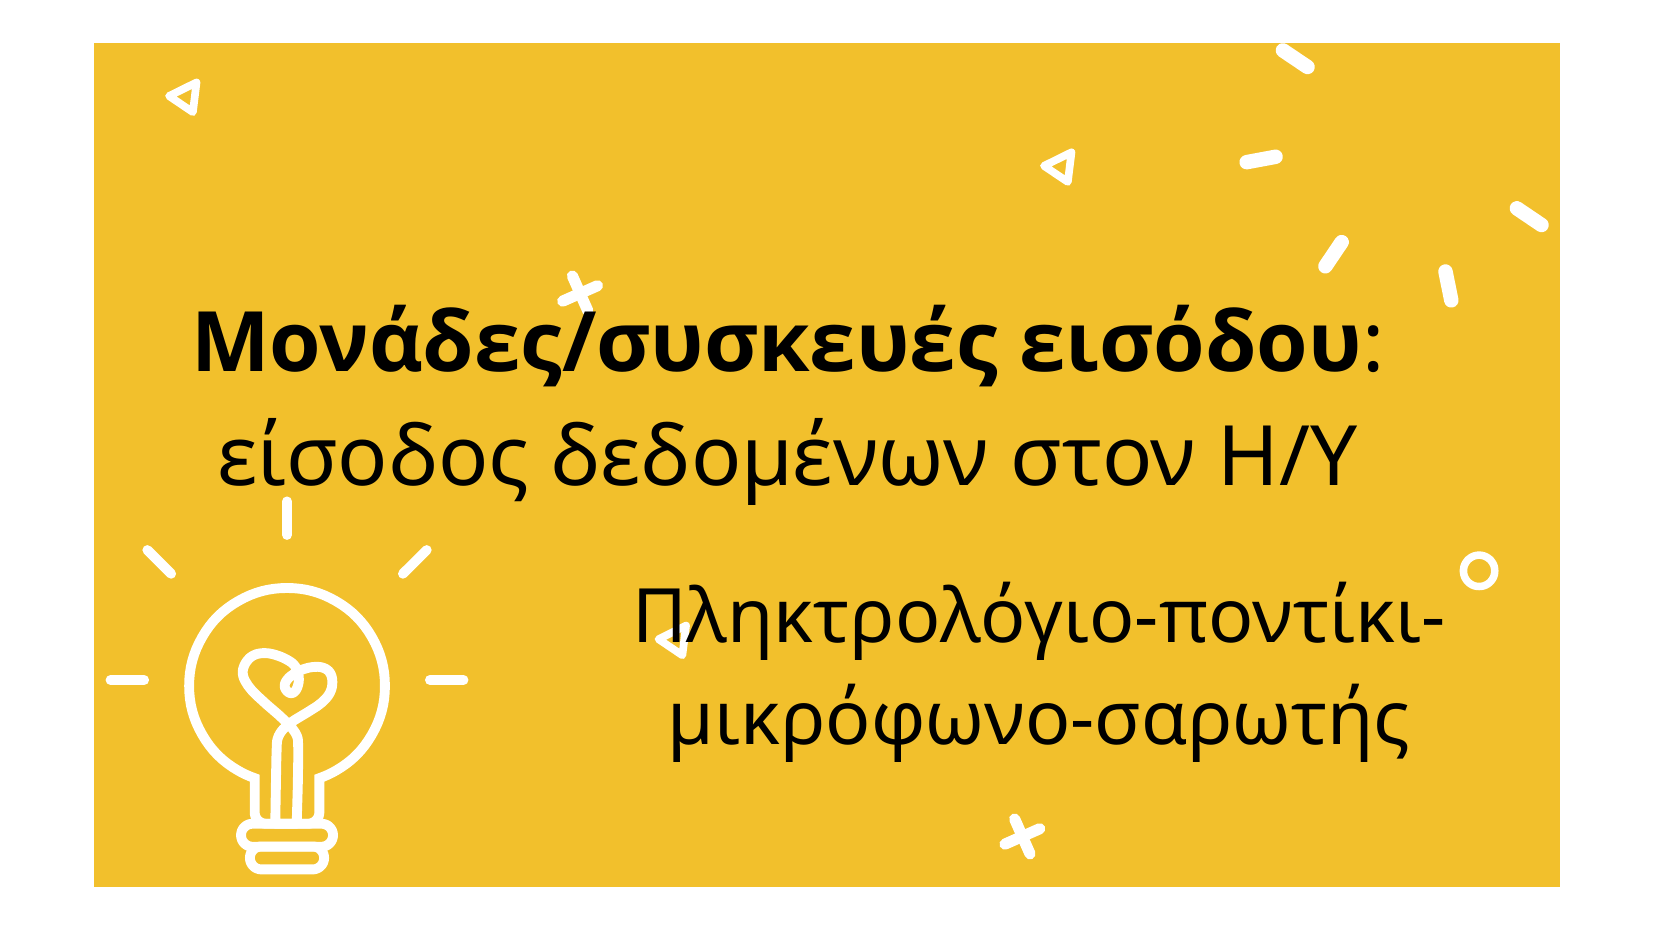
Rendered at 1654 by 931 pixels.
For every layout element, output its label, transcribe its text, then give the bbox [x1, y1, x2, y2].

title Πληκτρολόγιο-ποντίκι-μικρόφωνο-σαρωτής [531, 531, 1547, 798]
title Μονάδες/συσκευές εισόδου: είσοδος δεδομένων στον Η/Υ [147, 172, 1429, 621]
